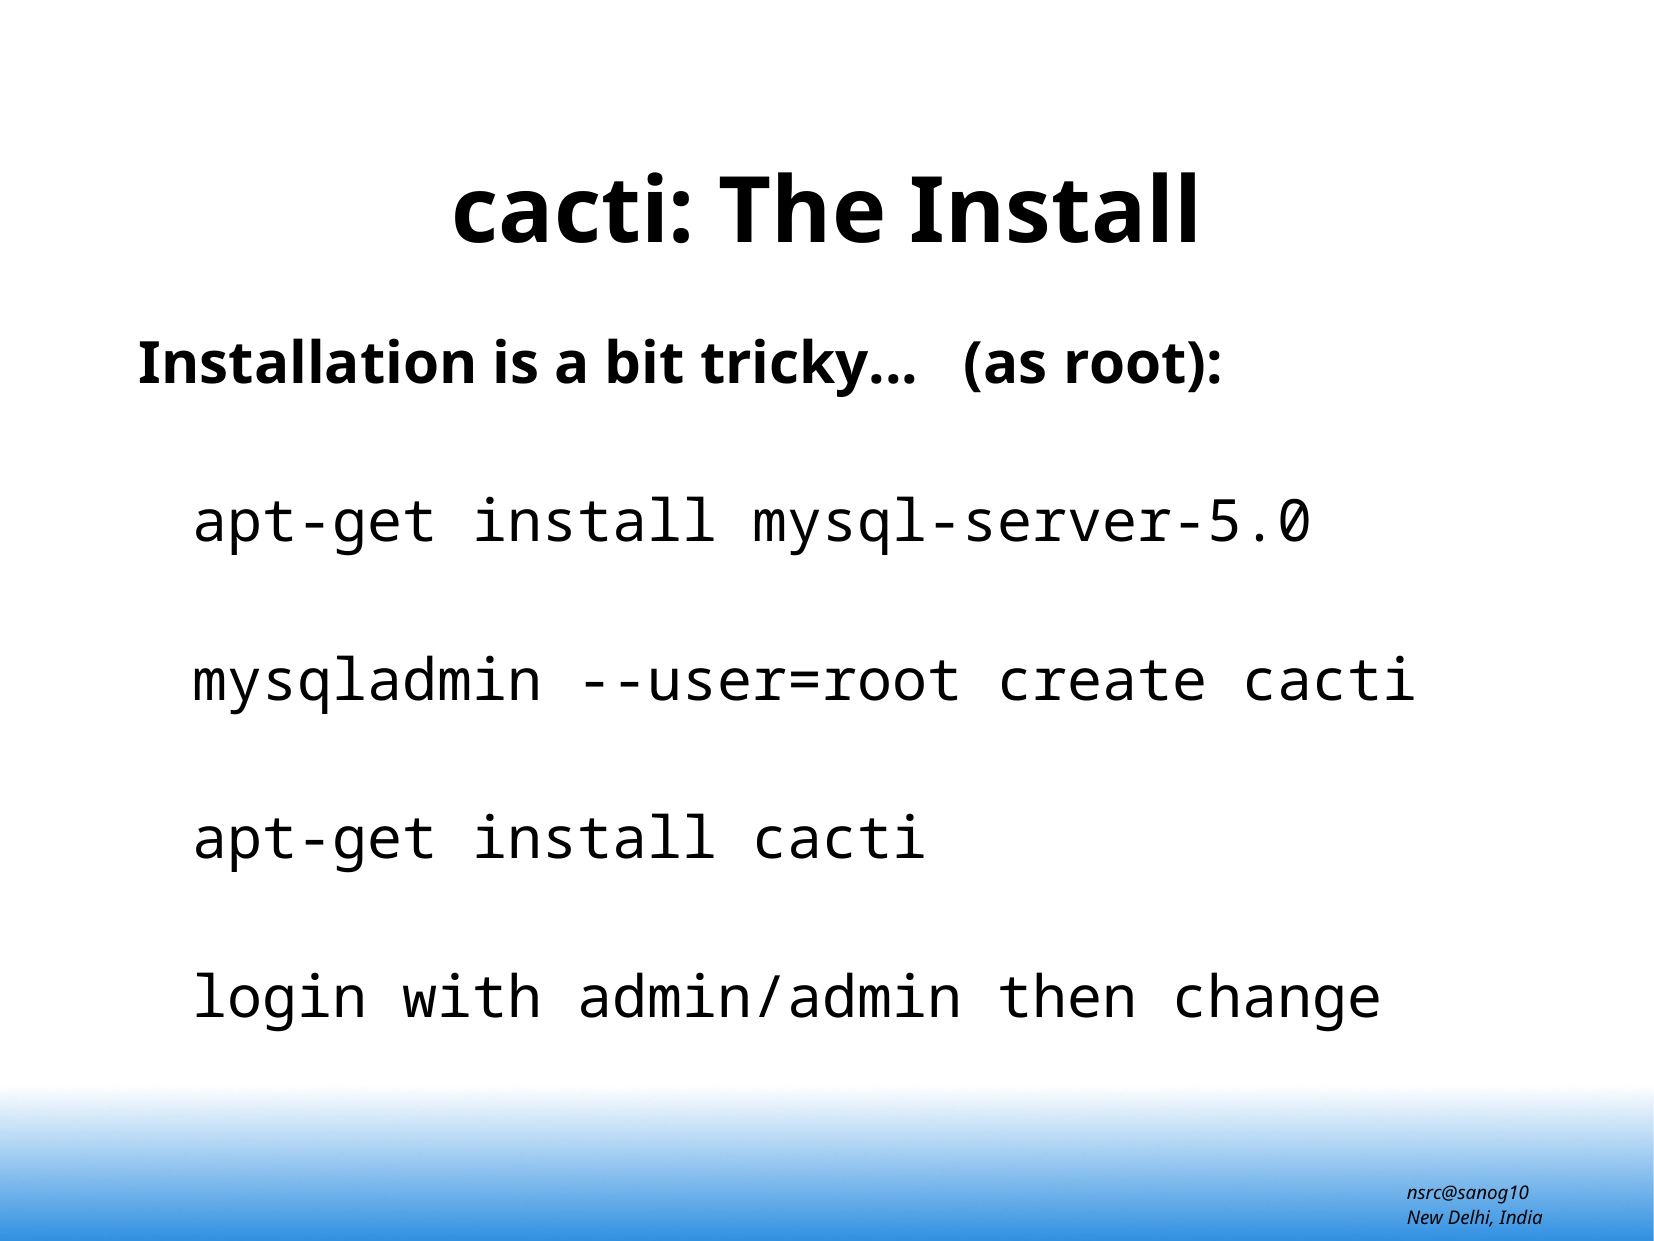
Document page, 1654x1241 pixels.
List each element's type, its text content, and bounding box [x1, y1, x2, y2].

list Installation is a bit tricky... (as root): apt-get install mysql-server-5.0 mysqladmin --user=root create cacti apt-get install cacti login with admin/admin then change [121, 321, 1559, 1111]
title cacti: The Install [121, 102, 1534, 311]
picture [0, 1083, 1654, 1241]
